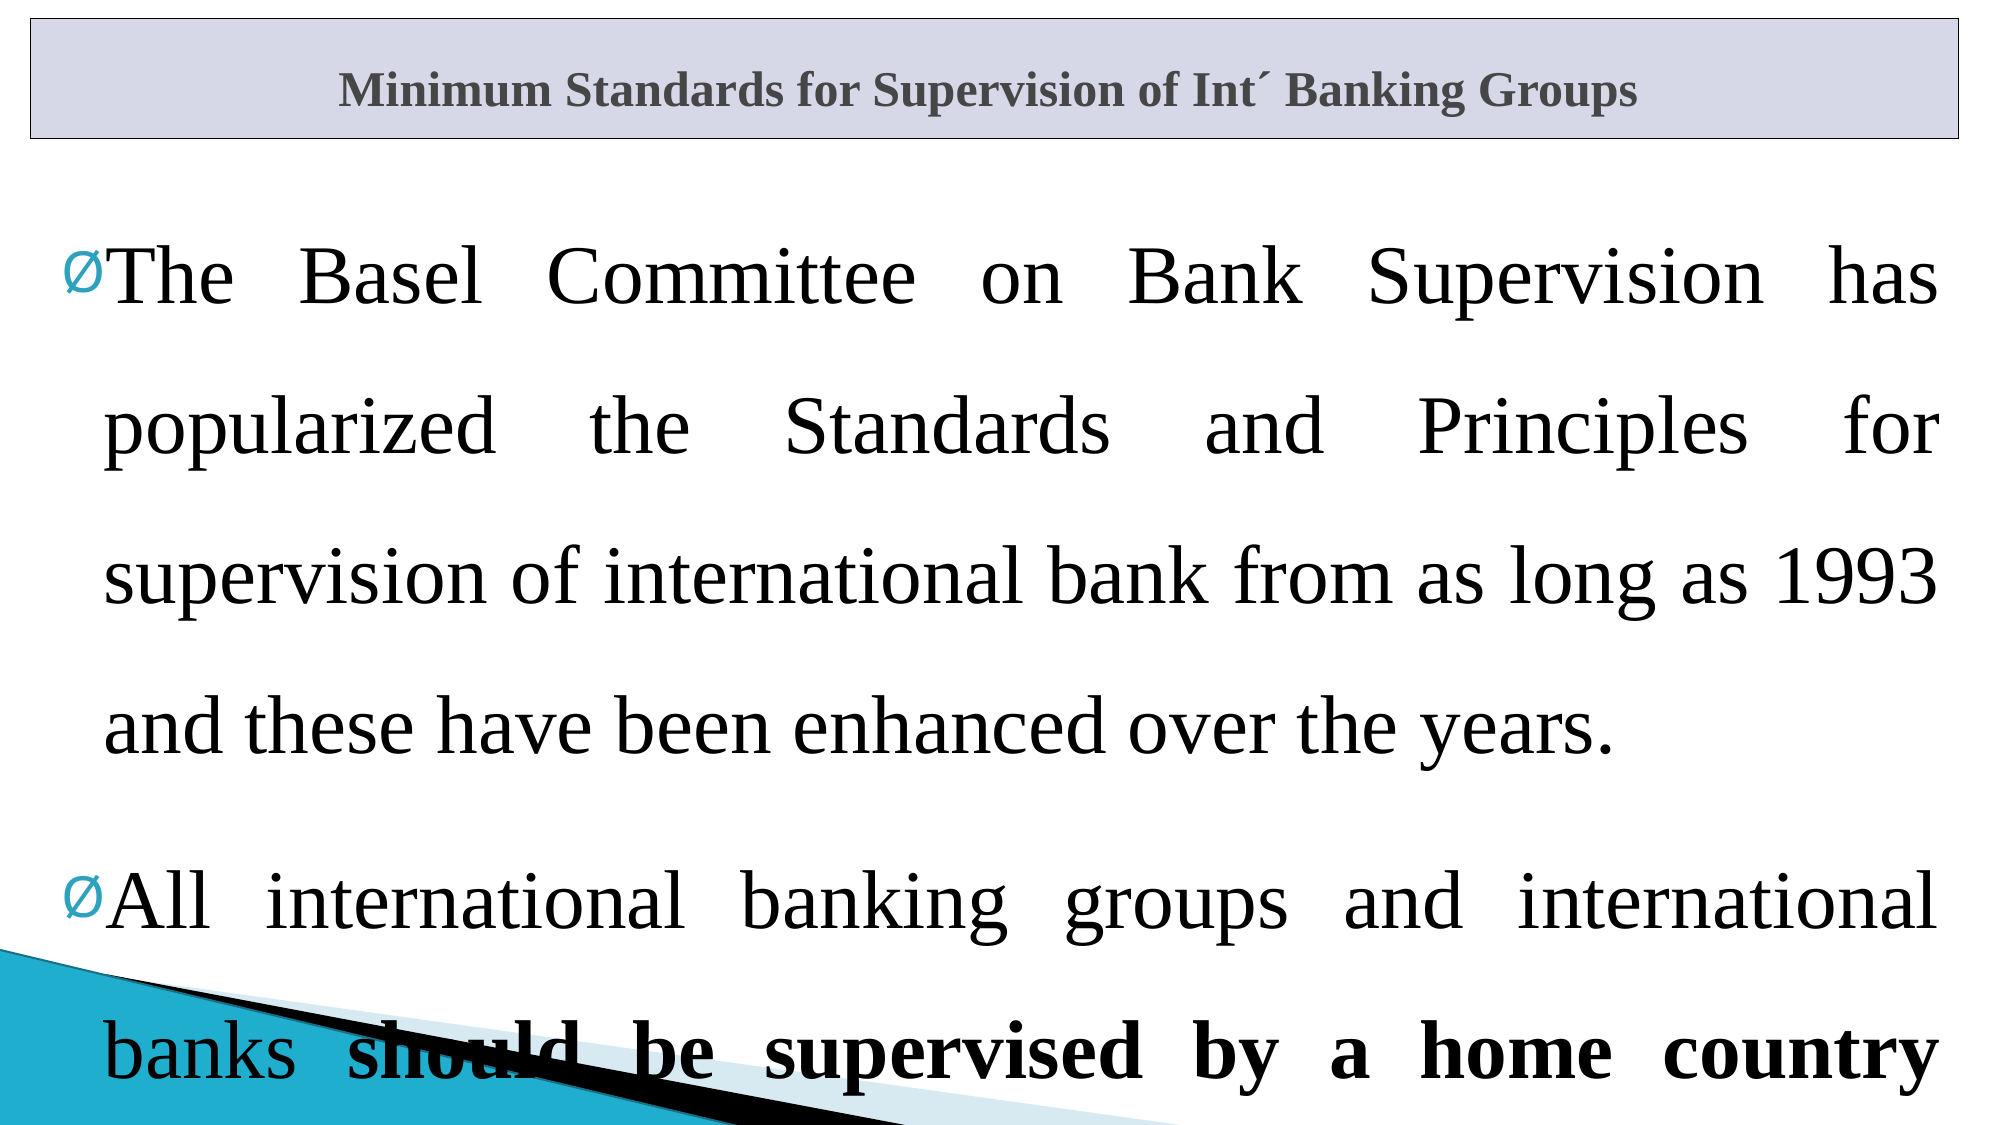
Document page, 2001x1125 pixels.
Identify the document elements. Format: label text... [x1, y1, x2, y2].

title Minimum Standards for Supervision of Int´ Banking Groups [30, 18, 1959, 139]
list The Basel Committee on Bank Supervision has popularized the Standards and Principles for supervision of international bank from as long as 1993 and these have been enhanced over the years. All international banking groups and international banks should be supervised by a home country authority that capably performs consolidated supervision. The creation of a cross border banking establishment should receive the prior consent of both the host/home country supervisory authority and, if different, of the banking group's home country supervisory authority. Supervisory authorities should possess the right to gather information from the cross border banking establishments of banks or banking groups for which they are the home country supervisor. If a host country authority determines that any of the minimum standards is not met to its satisfaction, that authority could impose restrictive measures necessary to satisfy its prudential concerns consistent with these minimum standards, including the prohibition of the creation of banking establishment. [28, 163, 1957, 1106]
